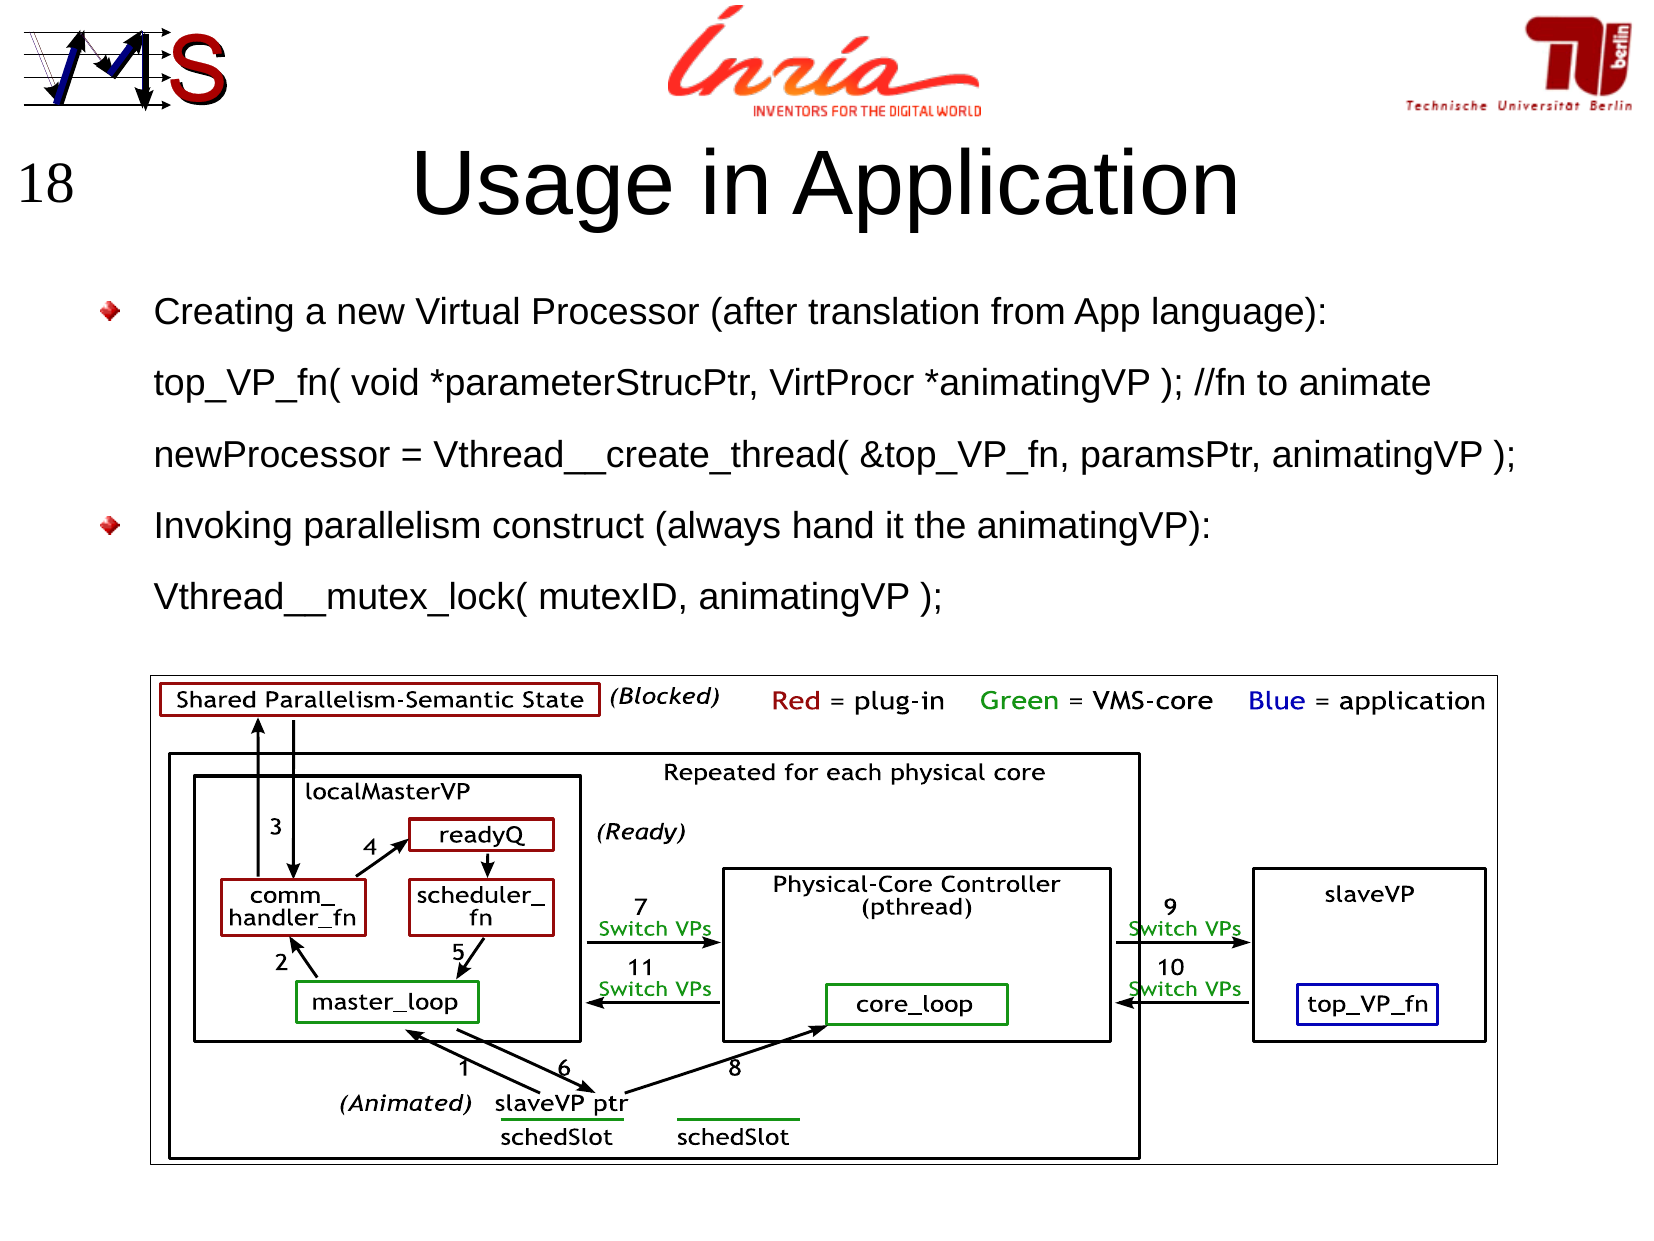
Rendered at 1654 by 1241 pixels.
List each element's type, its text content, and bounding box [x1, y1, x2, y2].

title Usage in Application [82, 78, 1571, 287]
picture [150, 675, 1501, 1167]
list Creating a new Virtual Processor (after translation from App language): top_VP_fn( void *parameterStrucPtr, VirtProcr *animatingVP ); //fn to animate newProcessor = Vthread__create_thread( &top_VP_fn, paramsPtr, animatingVP ); Invoking parallelism construct (always hand it the animatingVP): Vthread__mutex_lock( mutexID, animatingVP ); [82, 290, 1571, 1109]
picture [1303, 5, 1646, 123]
picture [668, 5, 981, 78]
